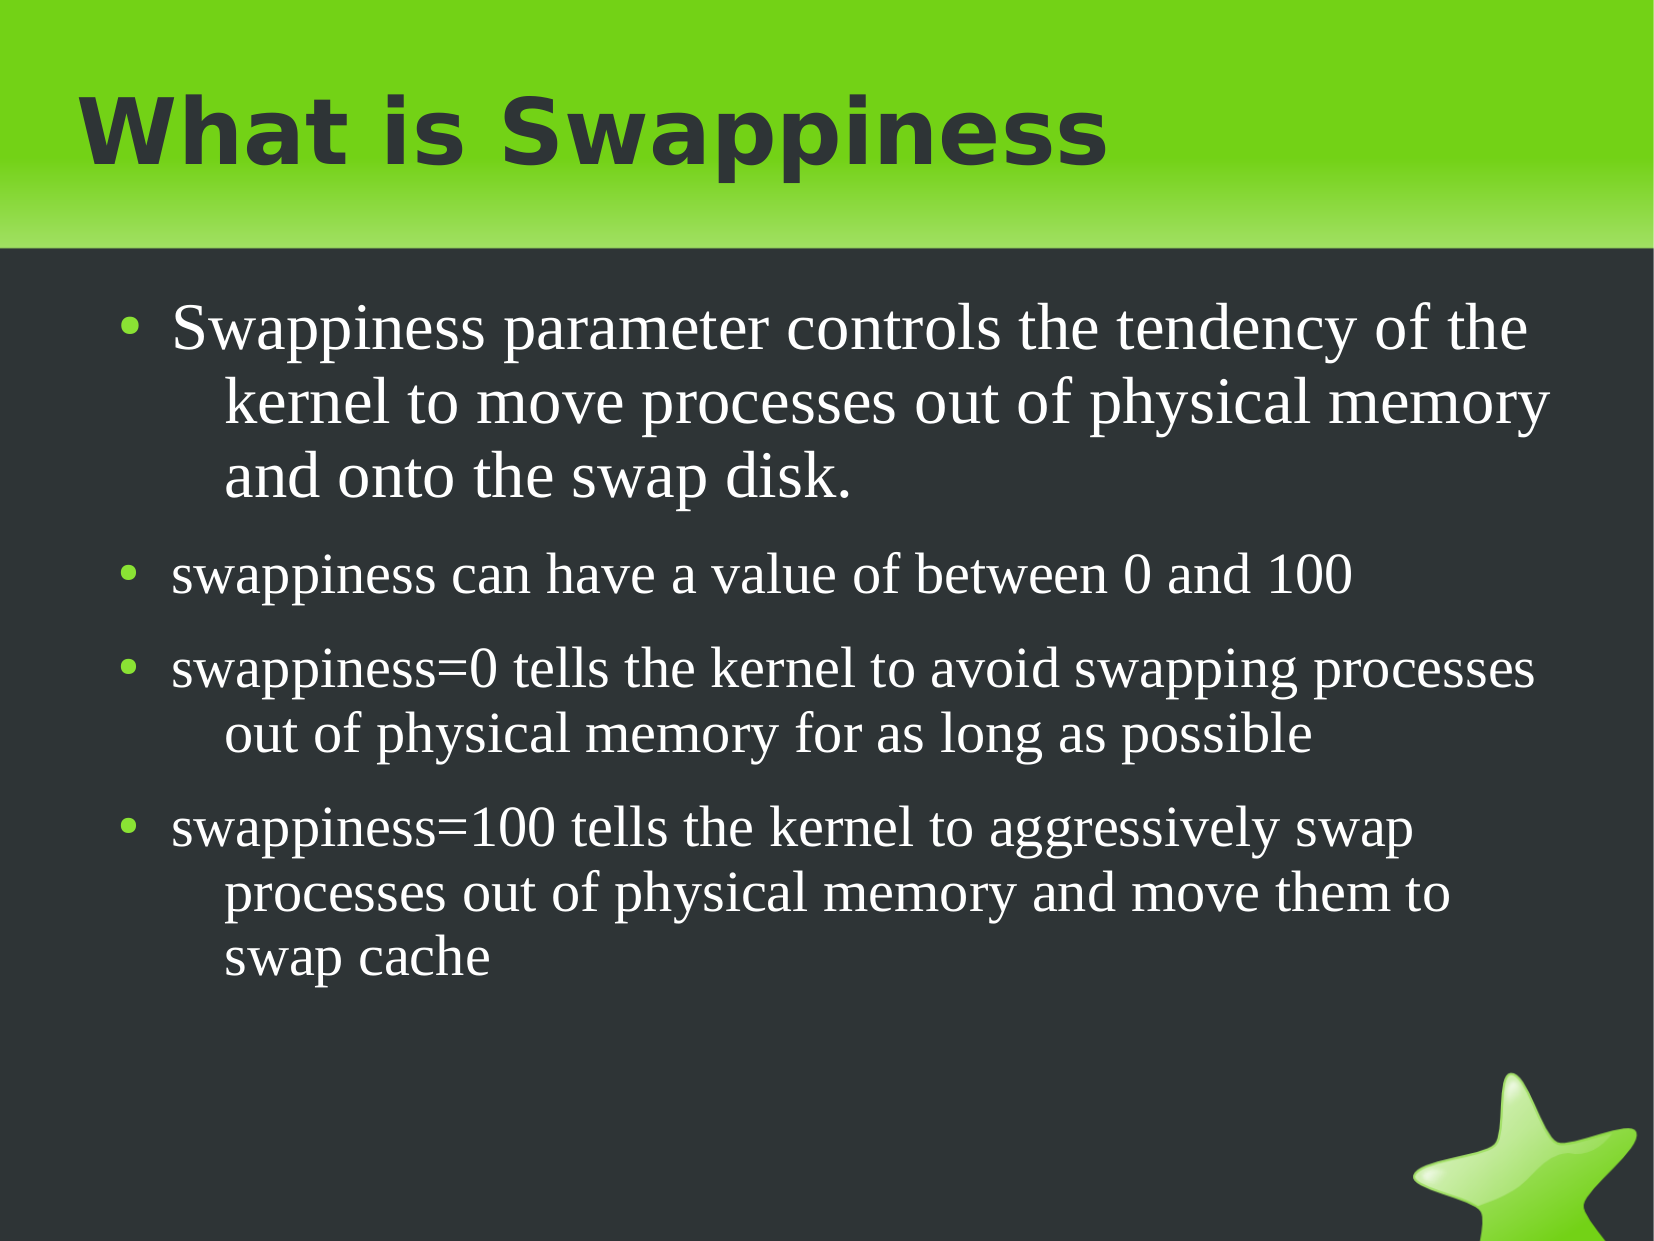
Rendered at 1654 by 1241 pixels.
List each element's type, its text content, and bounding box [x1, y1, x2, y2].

list Swappiness parameter controls the tendency of the kernel to move processes out of physical memory and onto the swap disk. swappiness can have a value of between 0 and 100 swappiness=0 tells the kernel to avoid swapping processes out of physical memory for as long as possible swappiness=100 tells the kernel to aggressively swap processes out of physical memory and move them to swap cache [82, 290, 1571, 1109]
picture [0, 0, 1654, 1241]
title What is Swappiness [76, 29, 1565, 237]
